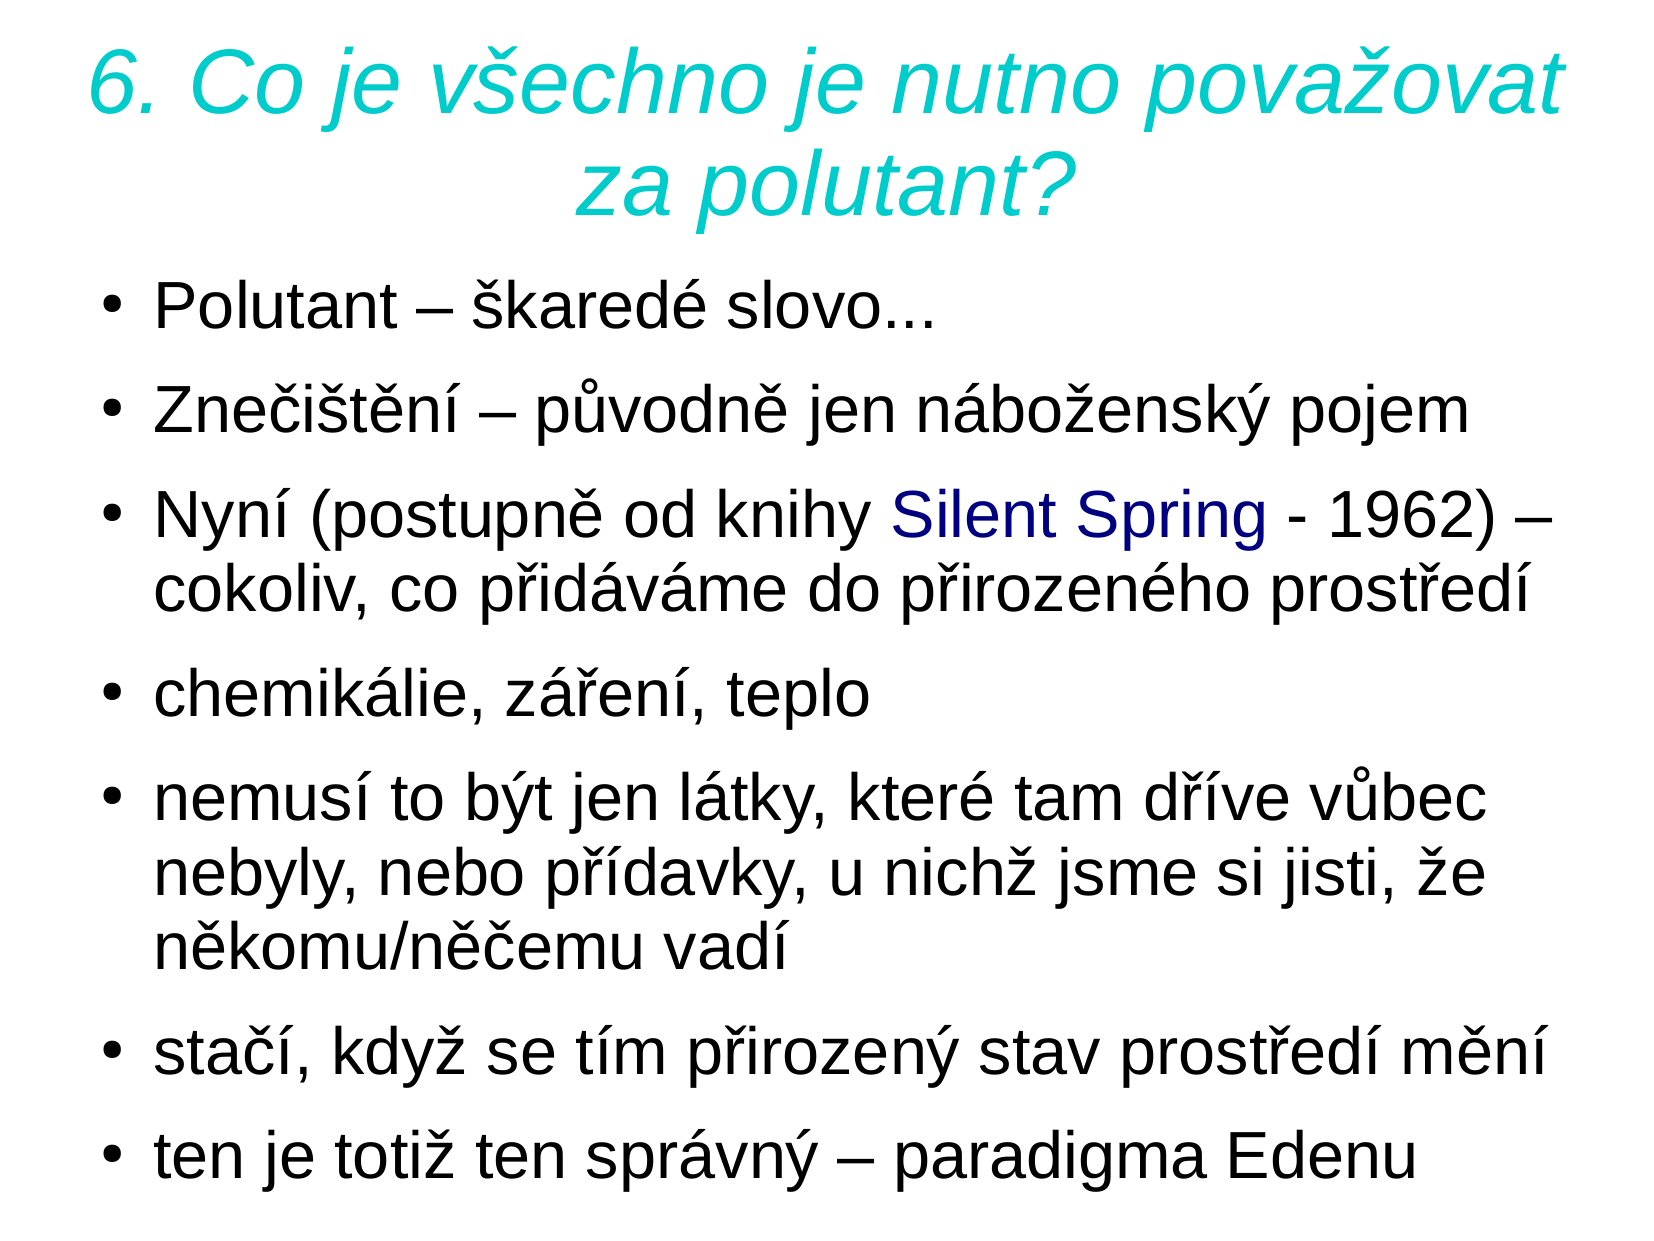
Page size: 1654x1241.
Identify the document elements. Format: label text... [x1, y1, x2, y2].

list Polutant – škaredé slovo... Znečištění – původně jen náboženský pojem Nyní (postupně od knihy Silent Spring - 1962) – cokoliv, co přidáváme do přirozeného prostředí chemikálie, záření, teplo nemusí to být jen látky, které tam dříve vůbec nebyly, nebo přídavky, u nichž jsme si jisti, že někomu/něčemu vadí stačí, když se tím přirozený stav prostředí mění ten je totiž ten správný – paradigma Edenu [82, 268, 1571, 1193]
title 6. Co je všechno je nutno považovat za polutant? [82, 29, 1571, 237]
